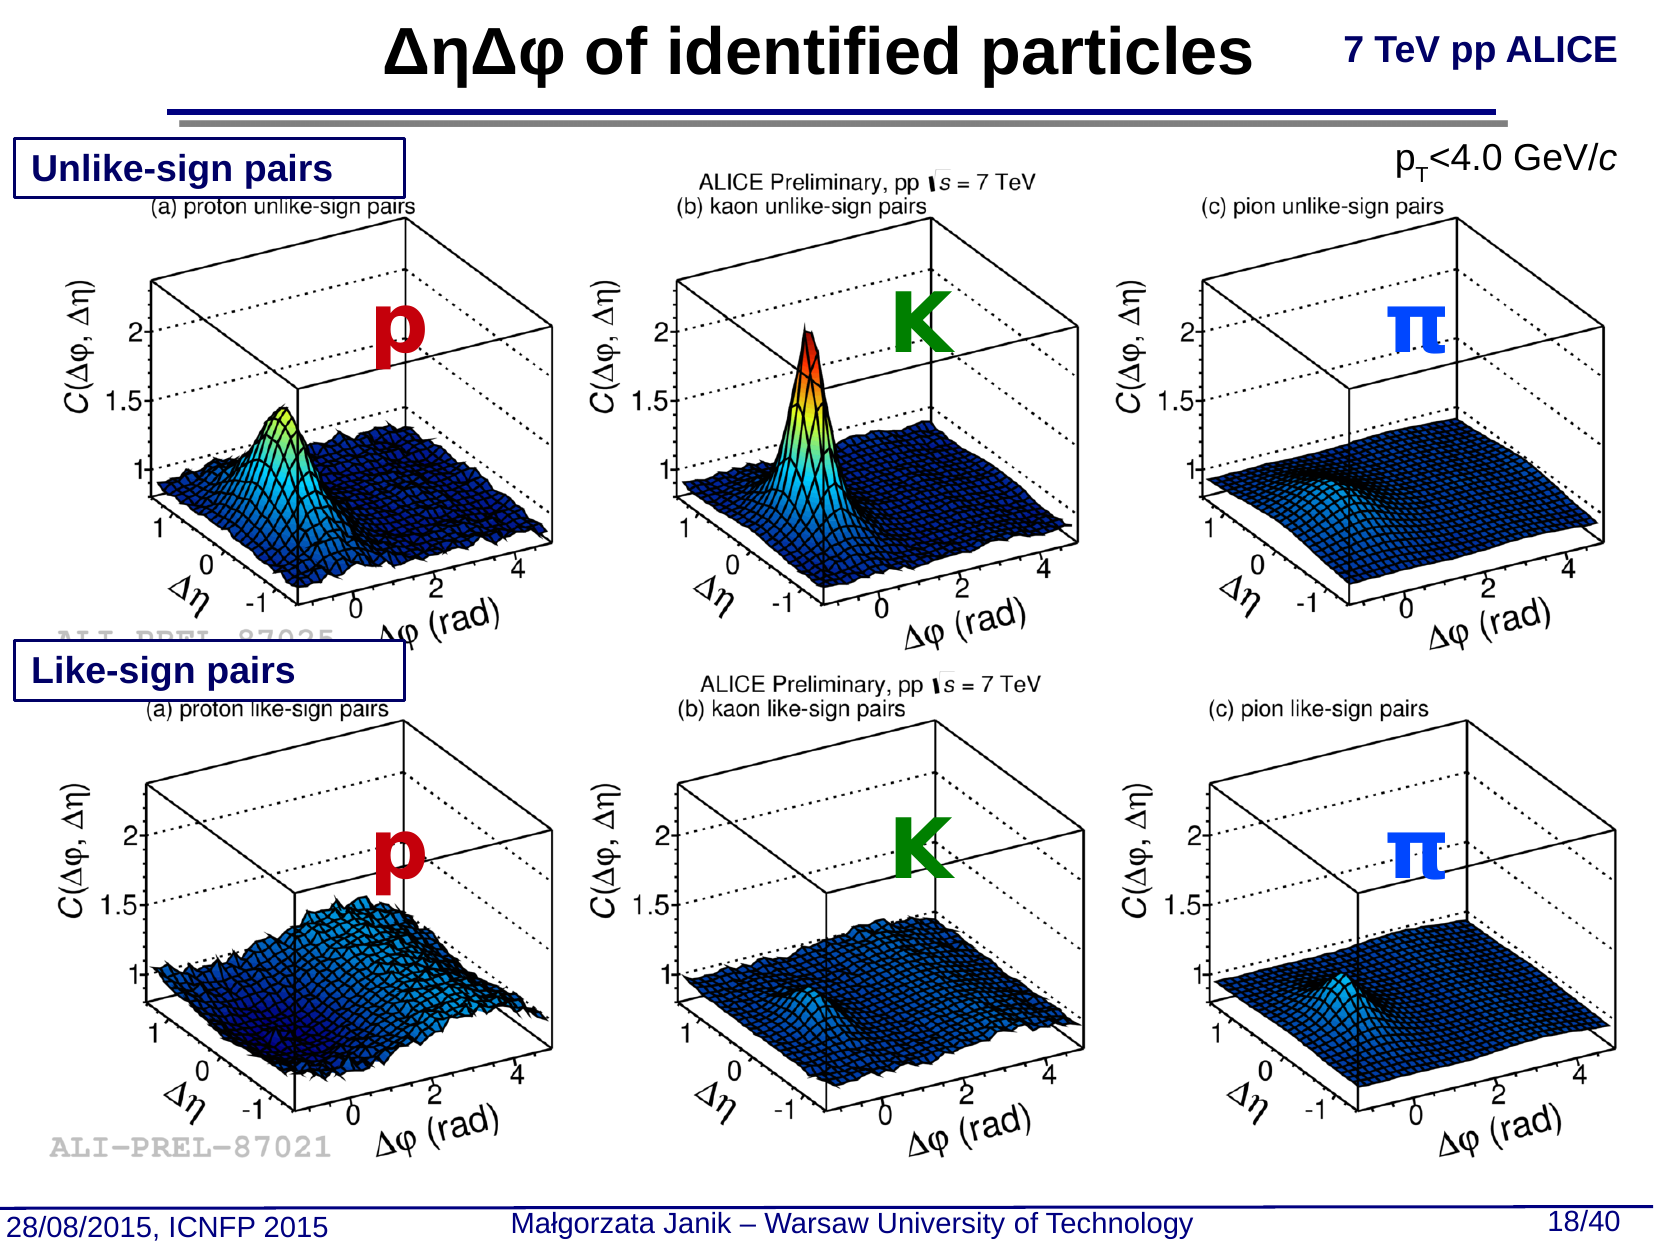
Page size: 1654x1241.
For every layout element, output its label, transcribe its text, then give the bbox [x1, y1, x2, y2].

picture [41, 667, 1636, 1165]
title ΔηΔφ of identified particles [75, 0, 1563, 127]
text_box 7 TeV pp ALICE [1328, 20, 1648, 78]
text_box π [1369, 793, 1479, 907]
text_box π [1369, 268, 1479, 381]
text_box p [354, 268, 463, 381]
text_box p [354, 793, 463, 907]
text_box pT<4.0 GeV/c [1380, 129, 1653, 196]
picture [47, 165, 1624, 658]
text_box Like-sign pairs [14, 640, 405, 701]
text_box Unlike-sign pairs [14, 138, 405, 198]
text_box K [874, 268, 983, 381]
text_box K [874, 793, 983, 907]
